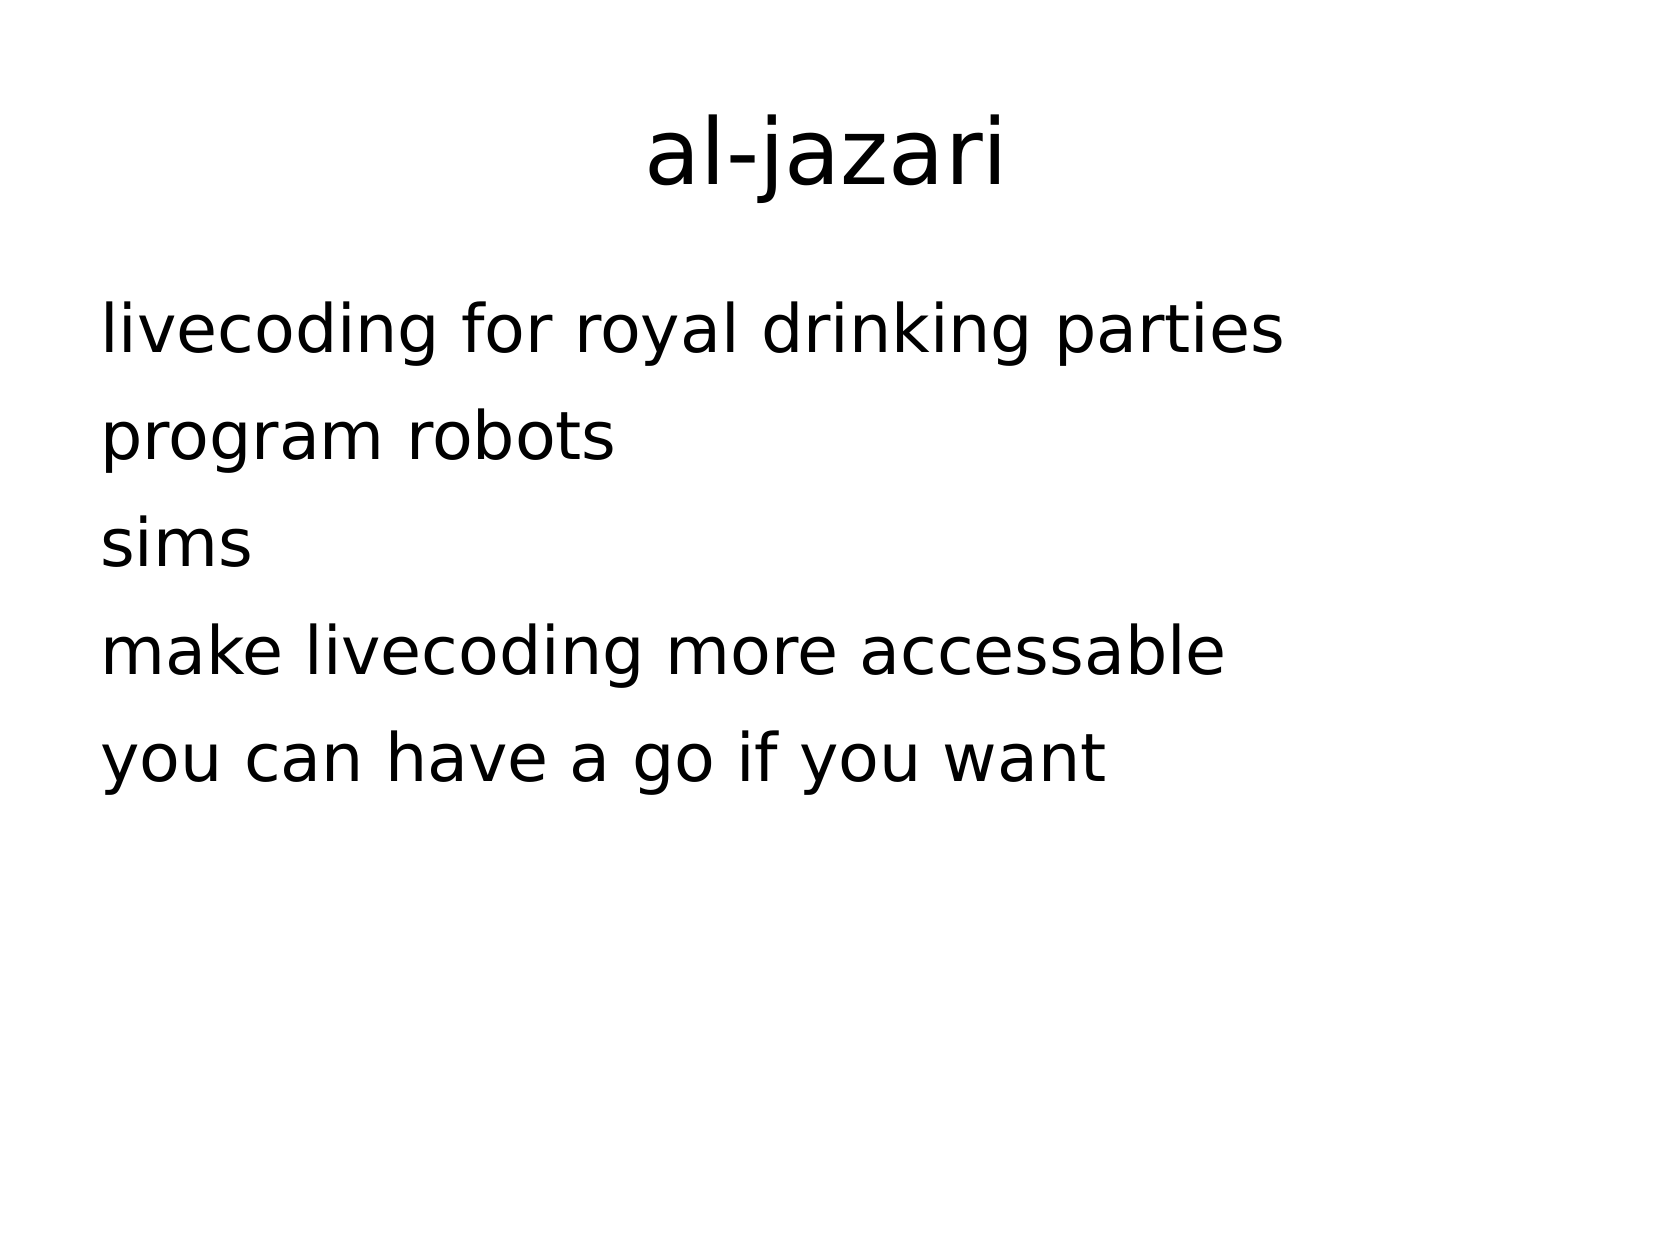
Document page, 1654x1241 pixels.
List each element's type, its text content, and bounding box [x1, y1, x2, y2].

title al-jazari [82, 56, 1571, 250]
list livecoding for royal drinking parties program robots sims make livecoding more accessable you can have a go if you want [82, 290, 1571, 1094]
